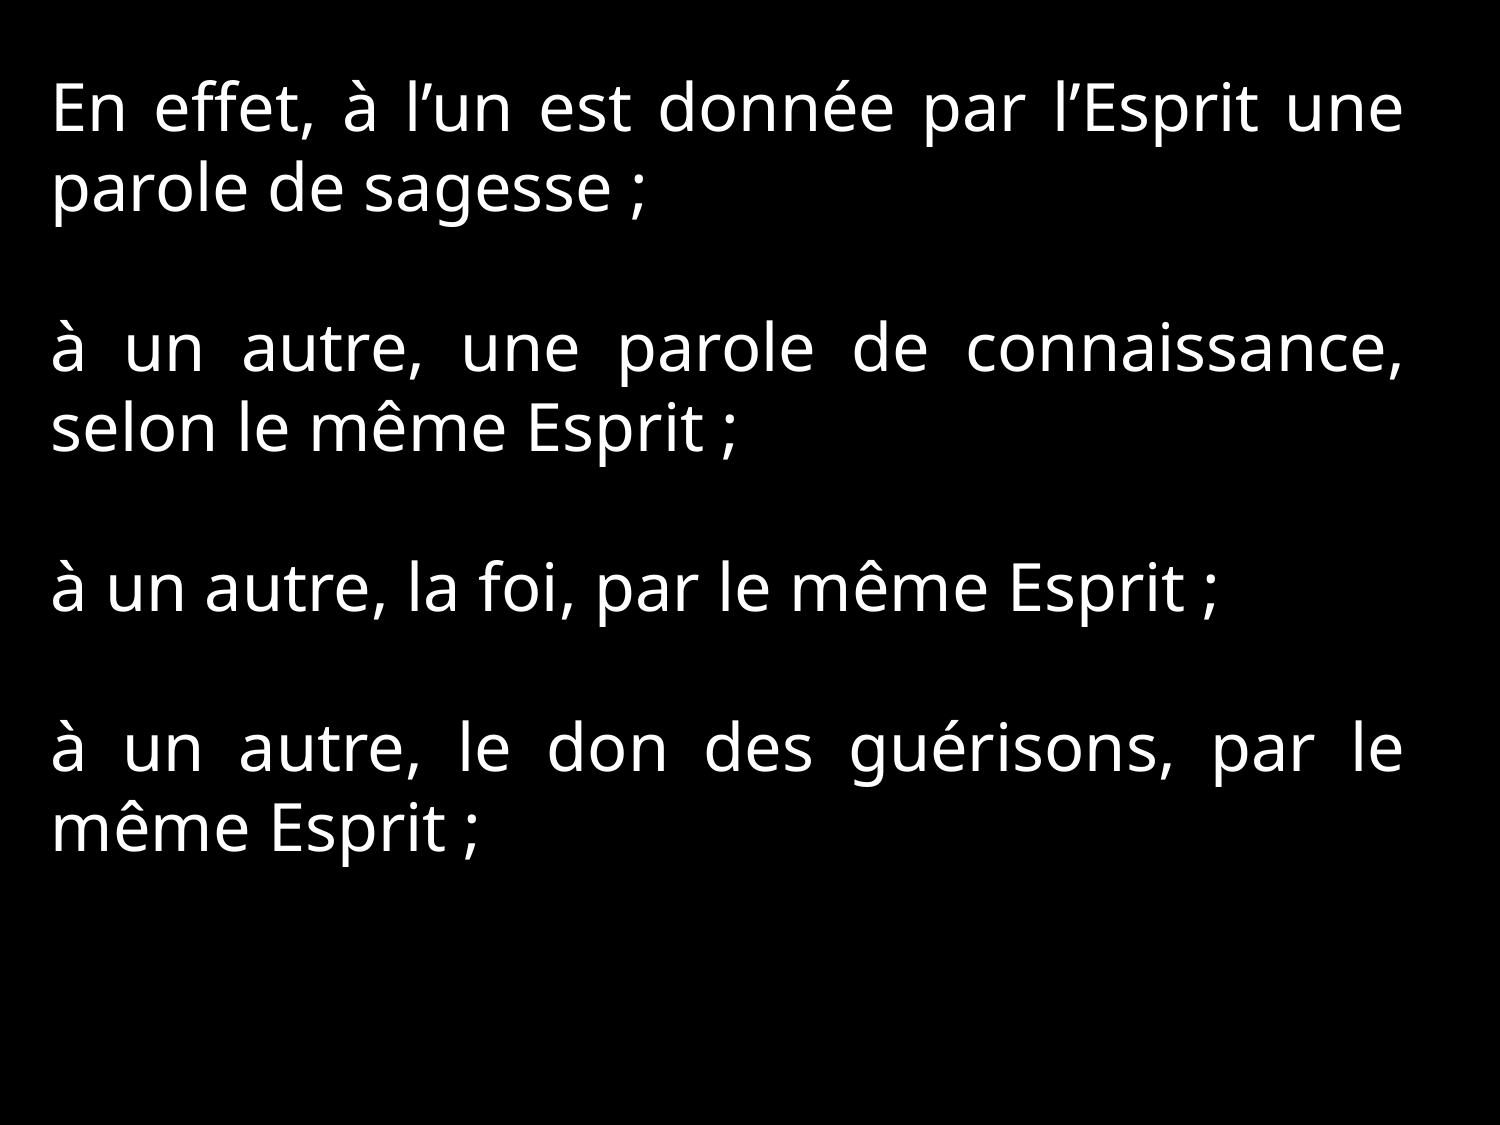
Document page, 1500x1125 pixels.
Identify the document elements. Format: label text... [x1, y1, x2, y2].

text_box En effet, à l’un est donnée par l’Esprit une parole de sagesse ; à un autre, une parole de connaissance, selon le même Esprit ; à un autre, la foi, par le même Esprit ; à un autre, le don des guérisons, par le même Esprit ; [35, 57, 1422, 873]
